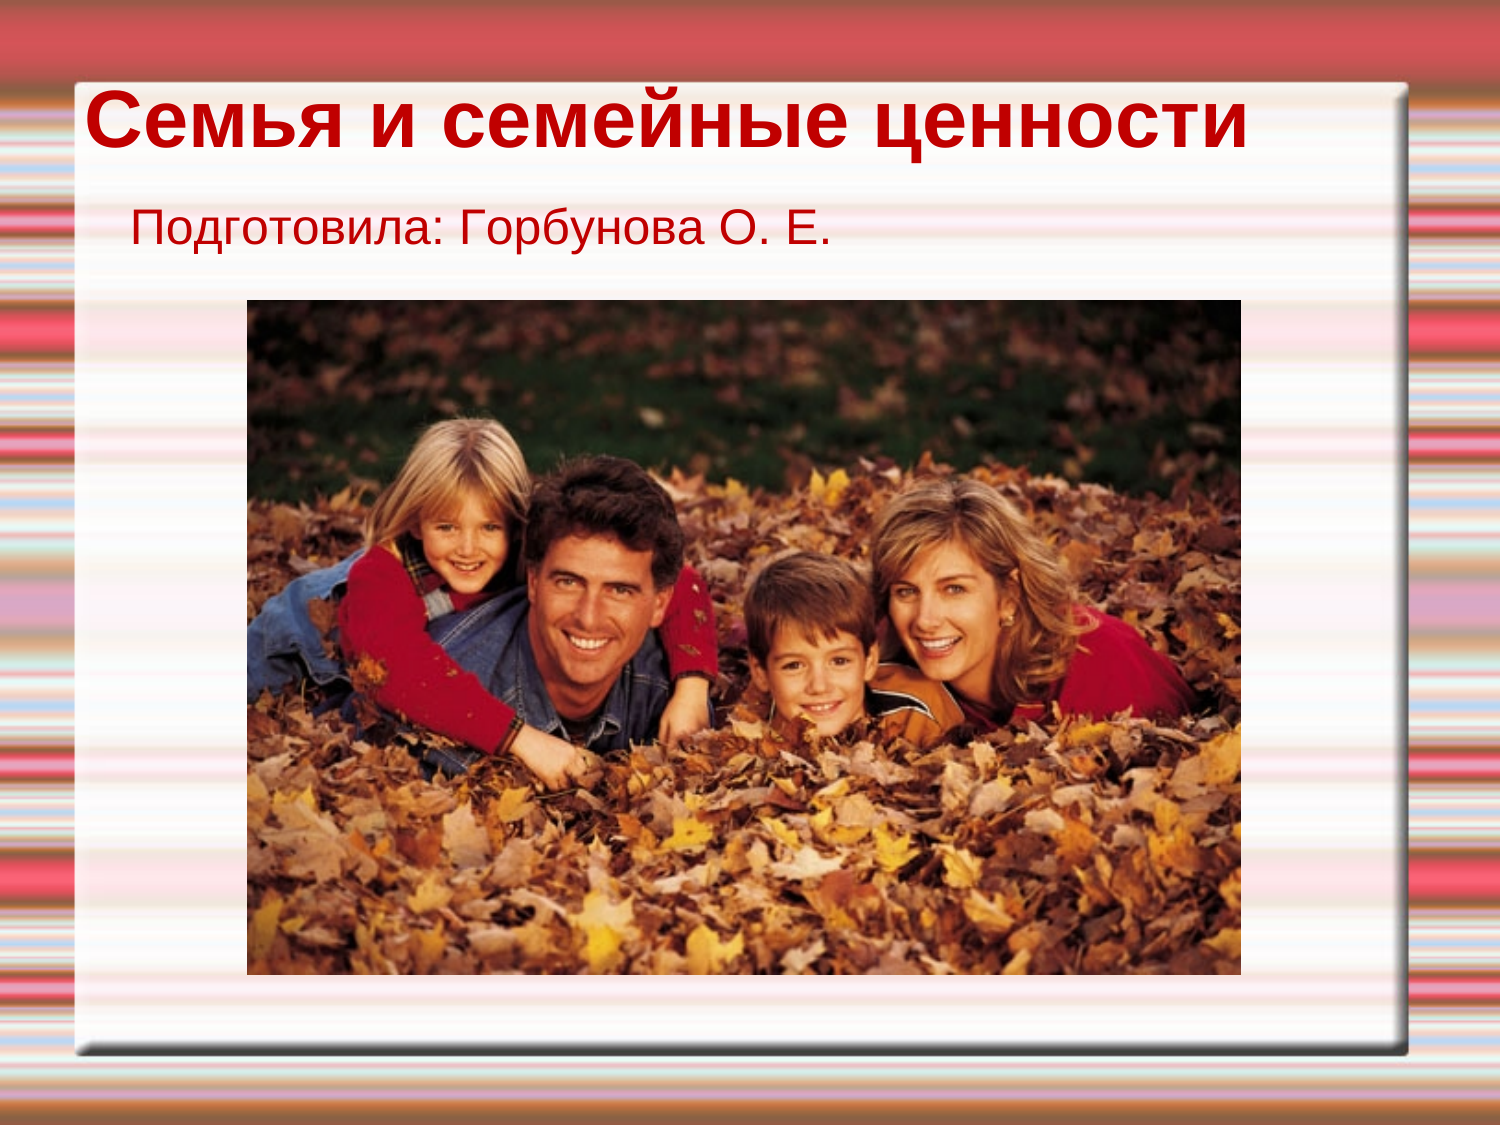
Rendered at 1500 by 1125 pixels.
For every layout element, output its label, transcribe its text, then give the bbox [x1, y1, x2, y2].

subtitle Семья и семейные ценности Подготовила: Горбунова О. Е. [70, 58, 1435, 352]
picture [0, 0, 1500, 1125]
